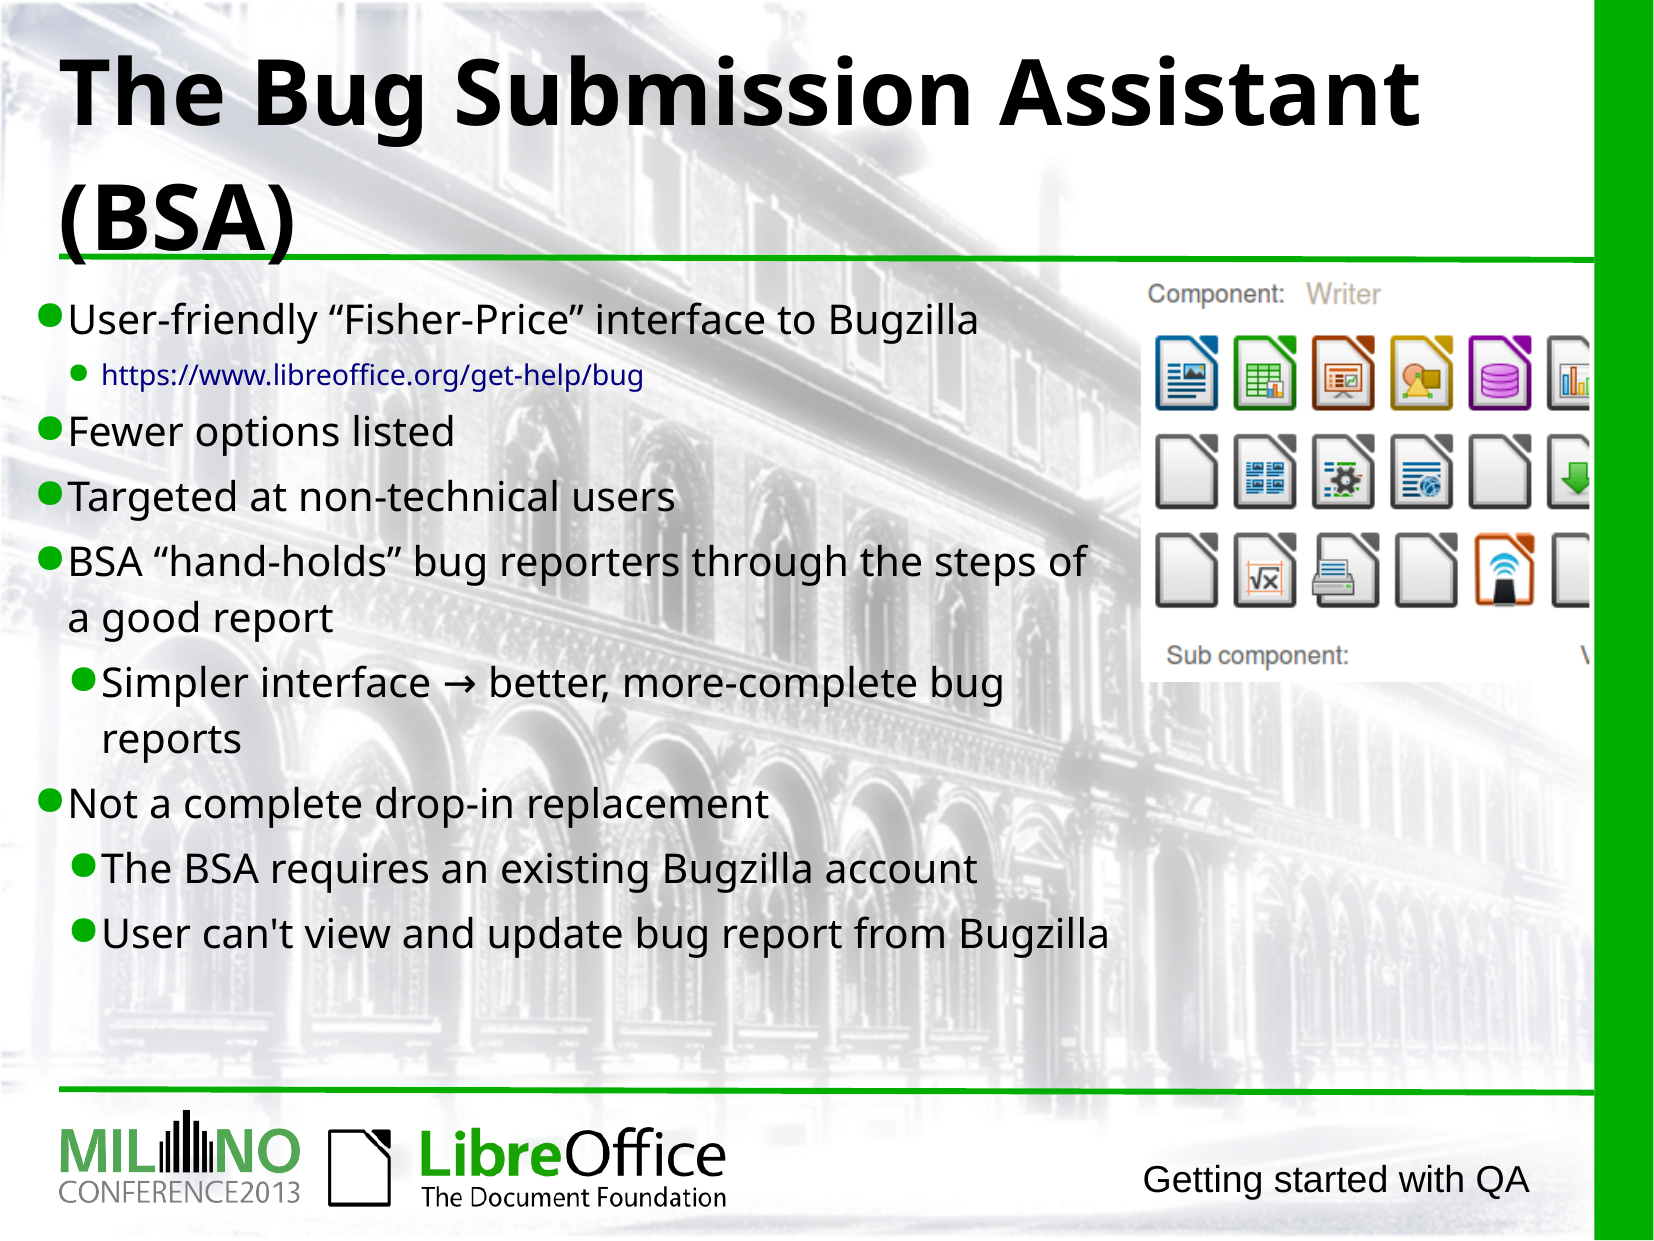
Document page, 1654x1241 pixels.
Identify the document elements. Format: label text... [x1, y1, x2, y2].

picture [0, 1, 1594, 1241]
list User-friendly “Fisher-Price” interface to Bugzilla https://www.libreoffice.org/get-help/bug Fewer options listed Targeted at non-technical users BSA “hand-holds” bug reporters through the steps of a good report Simpler interface → better, more-complete bug reports Not a complete drop-in replacement The BSA requires an existing Bugzilla account User can't view and update bug report from Bugzilla [0, 290, 1123, 1010]
title The Bug Submission Assistant (BSA) [59, 49, 1548, 257]
